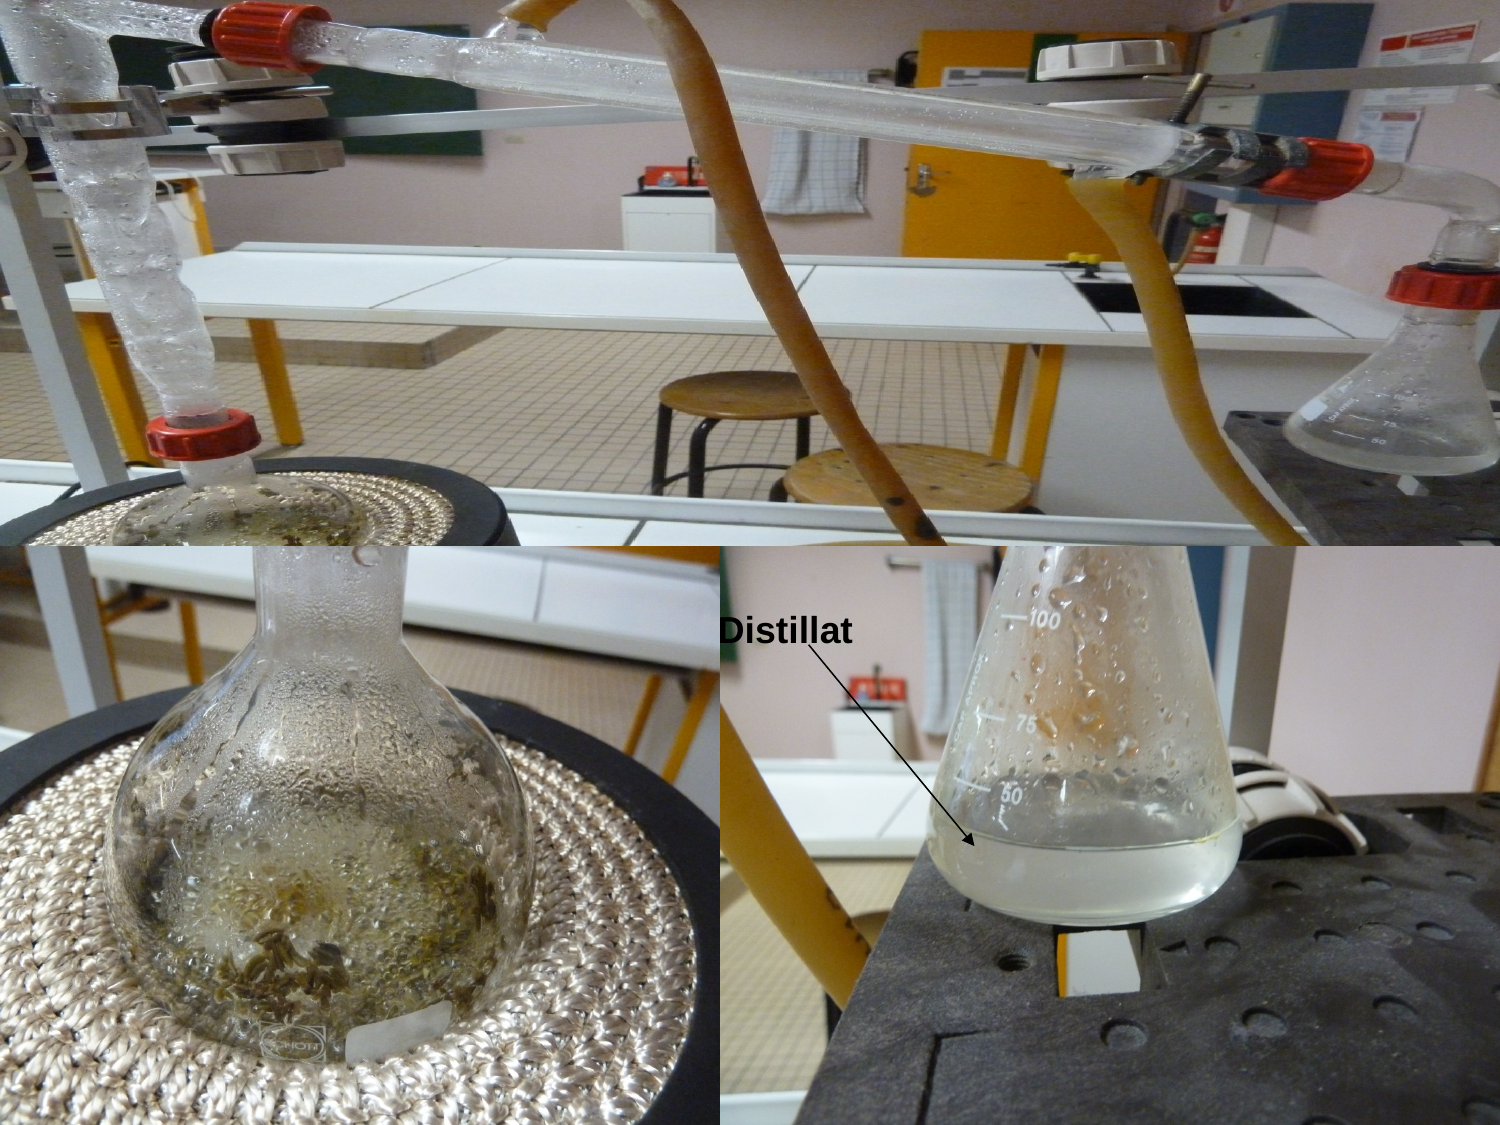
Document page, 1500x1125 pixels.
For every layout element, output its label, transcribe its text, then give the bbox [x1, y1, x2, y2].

picture [0, 0, 1500, 1125]
text_box Distillat [702, 597, 904, 659]
